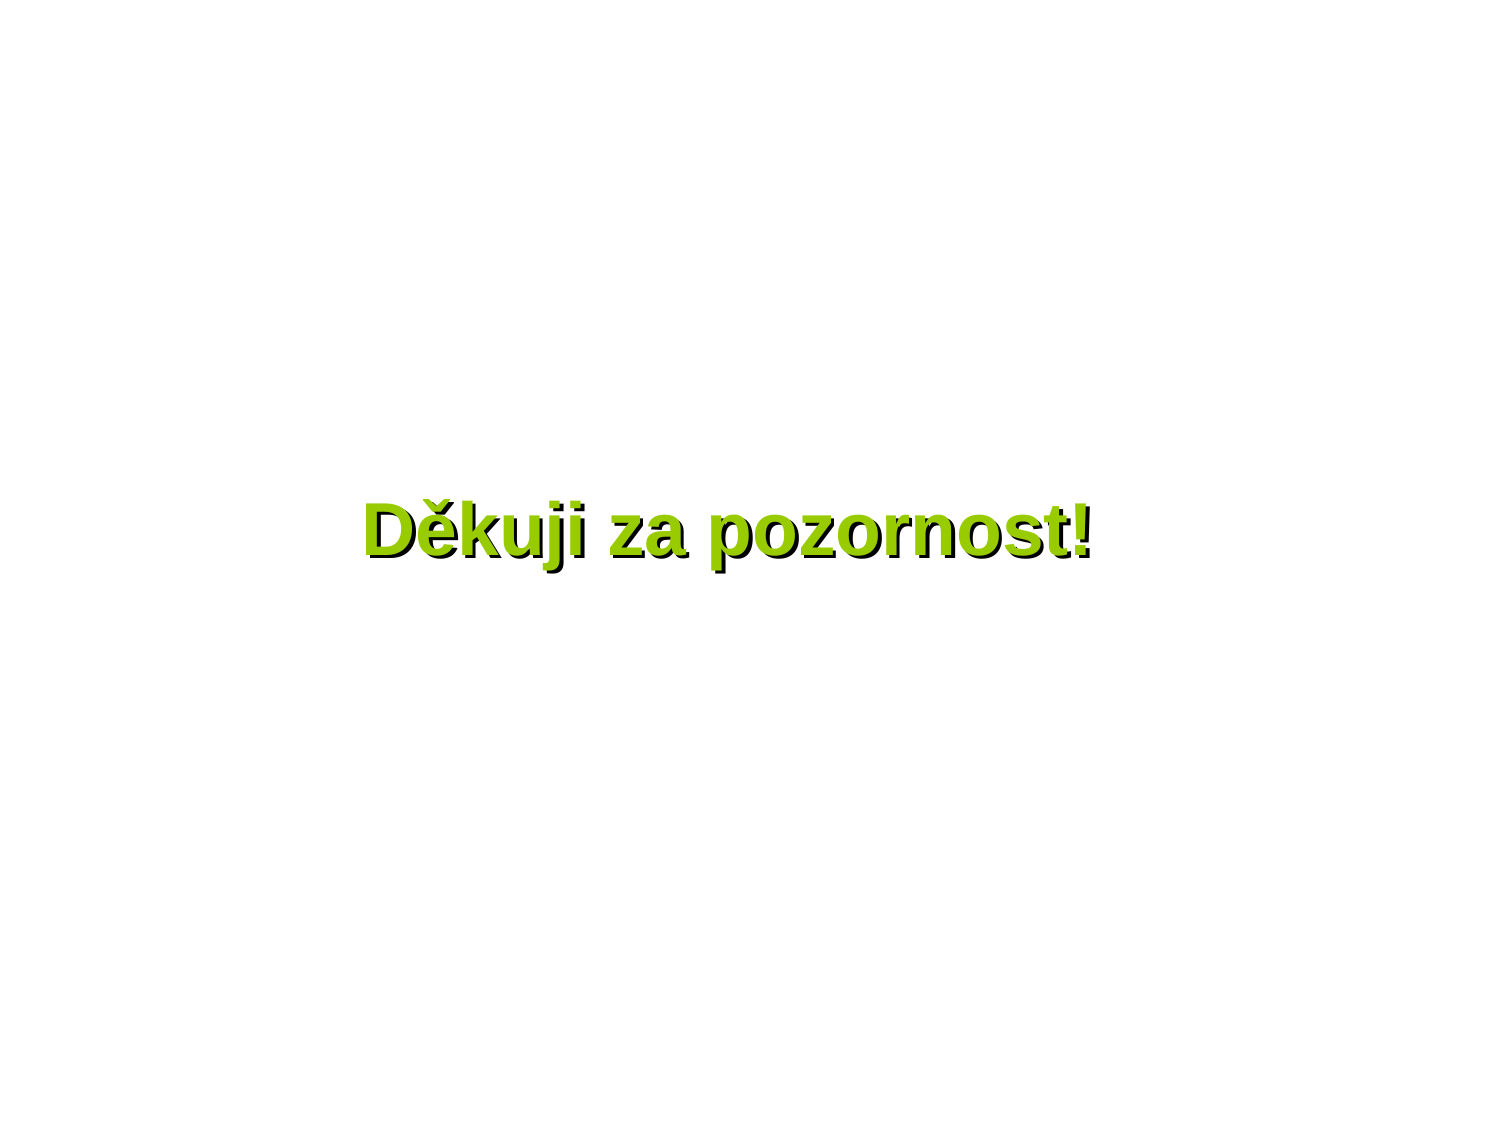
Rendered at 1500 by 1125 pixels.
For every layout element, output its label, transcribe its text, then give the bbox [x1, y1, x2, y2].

list Děkuji za pozornost! [53, 255, 1404, 998]
